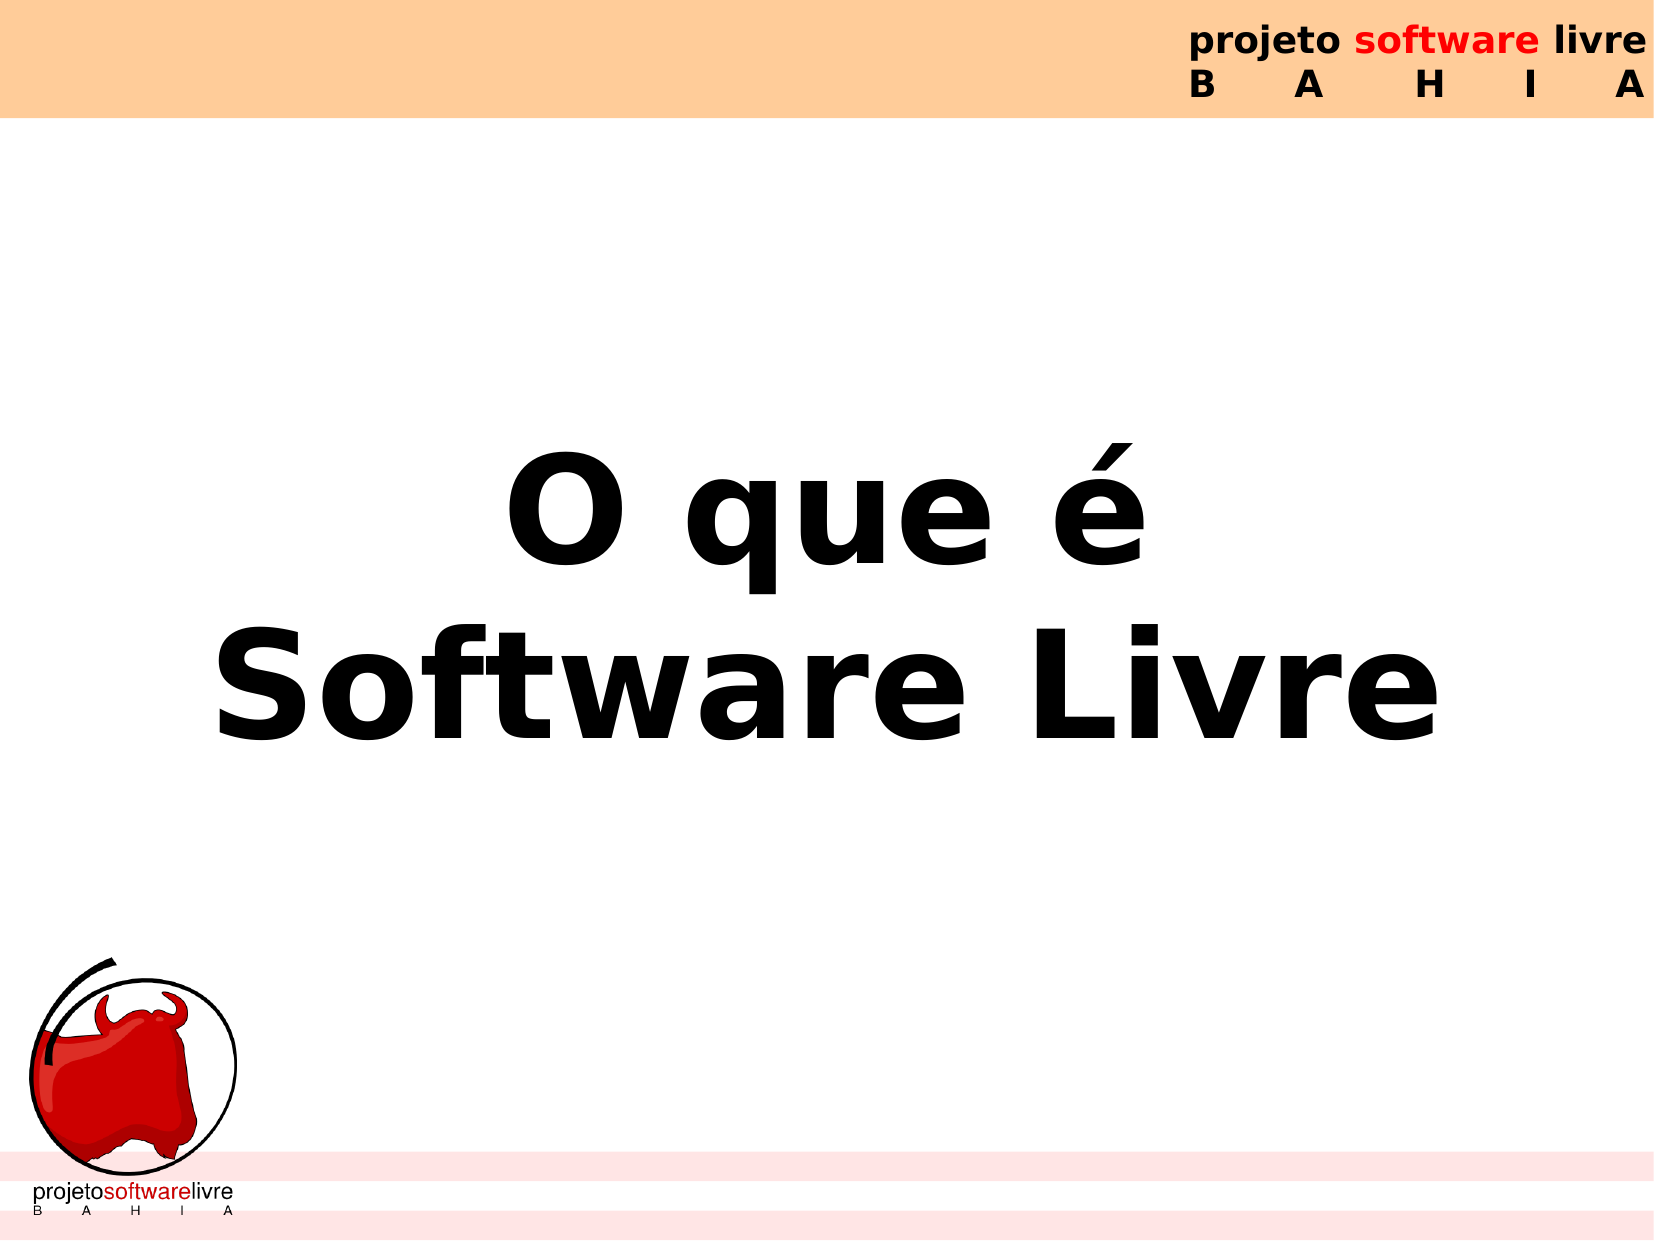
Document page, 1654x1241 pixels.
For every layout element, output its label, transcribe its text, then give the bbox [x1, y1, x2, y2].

picture [29, 957, 237, 1215]
title O que é Software Livre [82, 424, 1571, 775]
